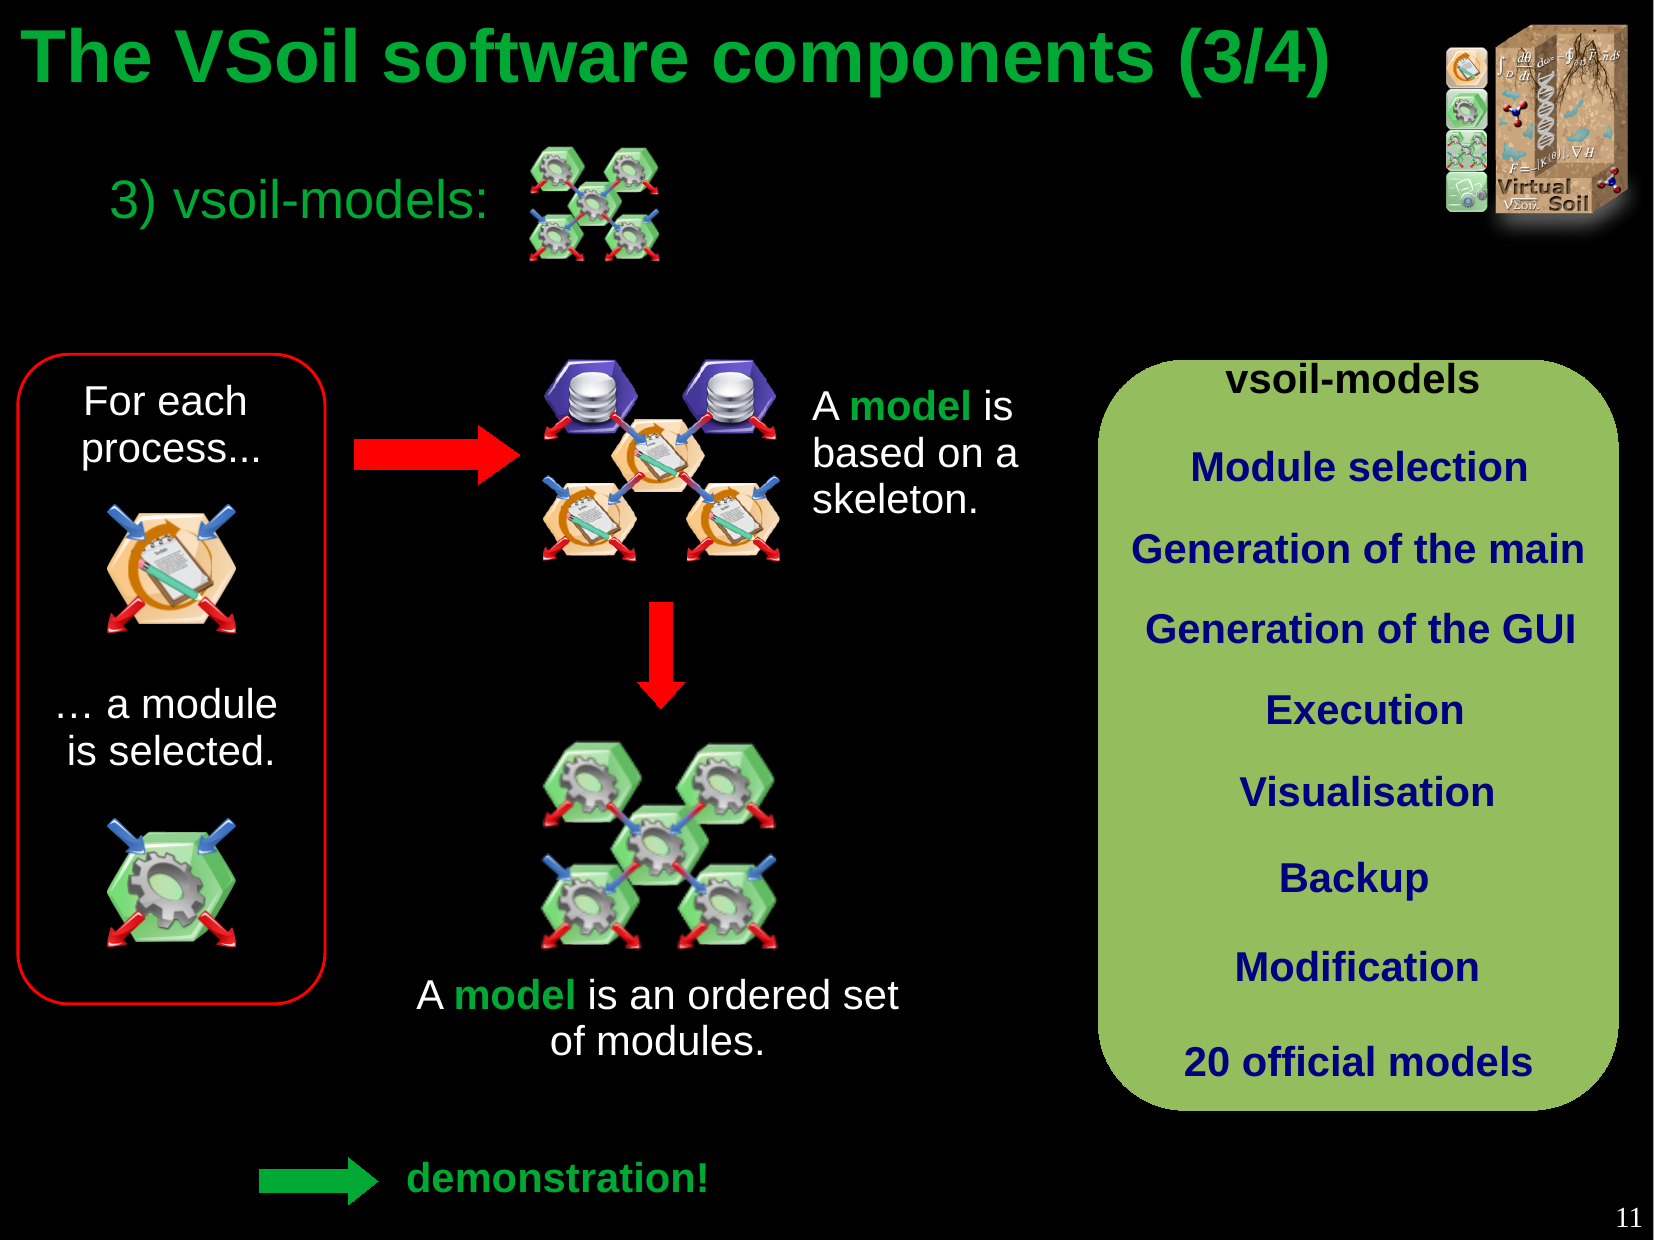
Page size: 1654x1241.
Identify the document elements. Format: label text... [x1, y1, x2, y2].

text_box Backup [1263, 847, 1445, 910]
text_box A model is based on a skeleton. [797, 375, 1075, 530]
picture [107, 818, 236, 947]
picture [107, 504, 236, 633]
text_box Generation of the main [1116, 518, 1601, 580]
text_box [637, 602, 685, 709]
text_box vsoil-models [1210, 348, 1518, 410]
title 3) vsoil-models: [109, 169, 615, 230]
text_box Visualisation [1224, 761, 1526, 823]
text_box [259, 1157, 379, 1205]
text_box Modification [1219, 936, 1512, 999]
picture [542, 350, 780, 567]
text_box [1098, 360, 1619, 1111]
text_box For each process... … a module is selected. [17, 354, 325, 1004]
picture [525, 141, 661, 272]
text_box [354, 425, 520, 485]
picture [534, 732, 780, 964]
text_box Module selection [1175, 436, 1544, 499]
text_box 20 official models [1169, 1031, 1550, 1093]
text_box The VSoil software components (3/4) [5, 7, 1394, 107]
text_box Execution [1250, 679, 1488, 742]
text_box Generation of the GUI [1130, 598, 1592, 661]
picture [1409, 0, 1642, 260]
text_box demonstration! [389, 1145, 772, 1211]
text_box A model is an ordered set of modules. [401, 964, 922, 1072]
